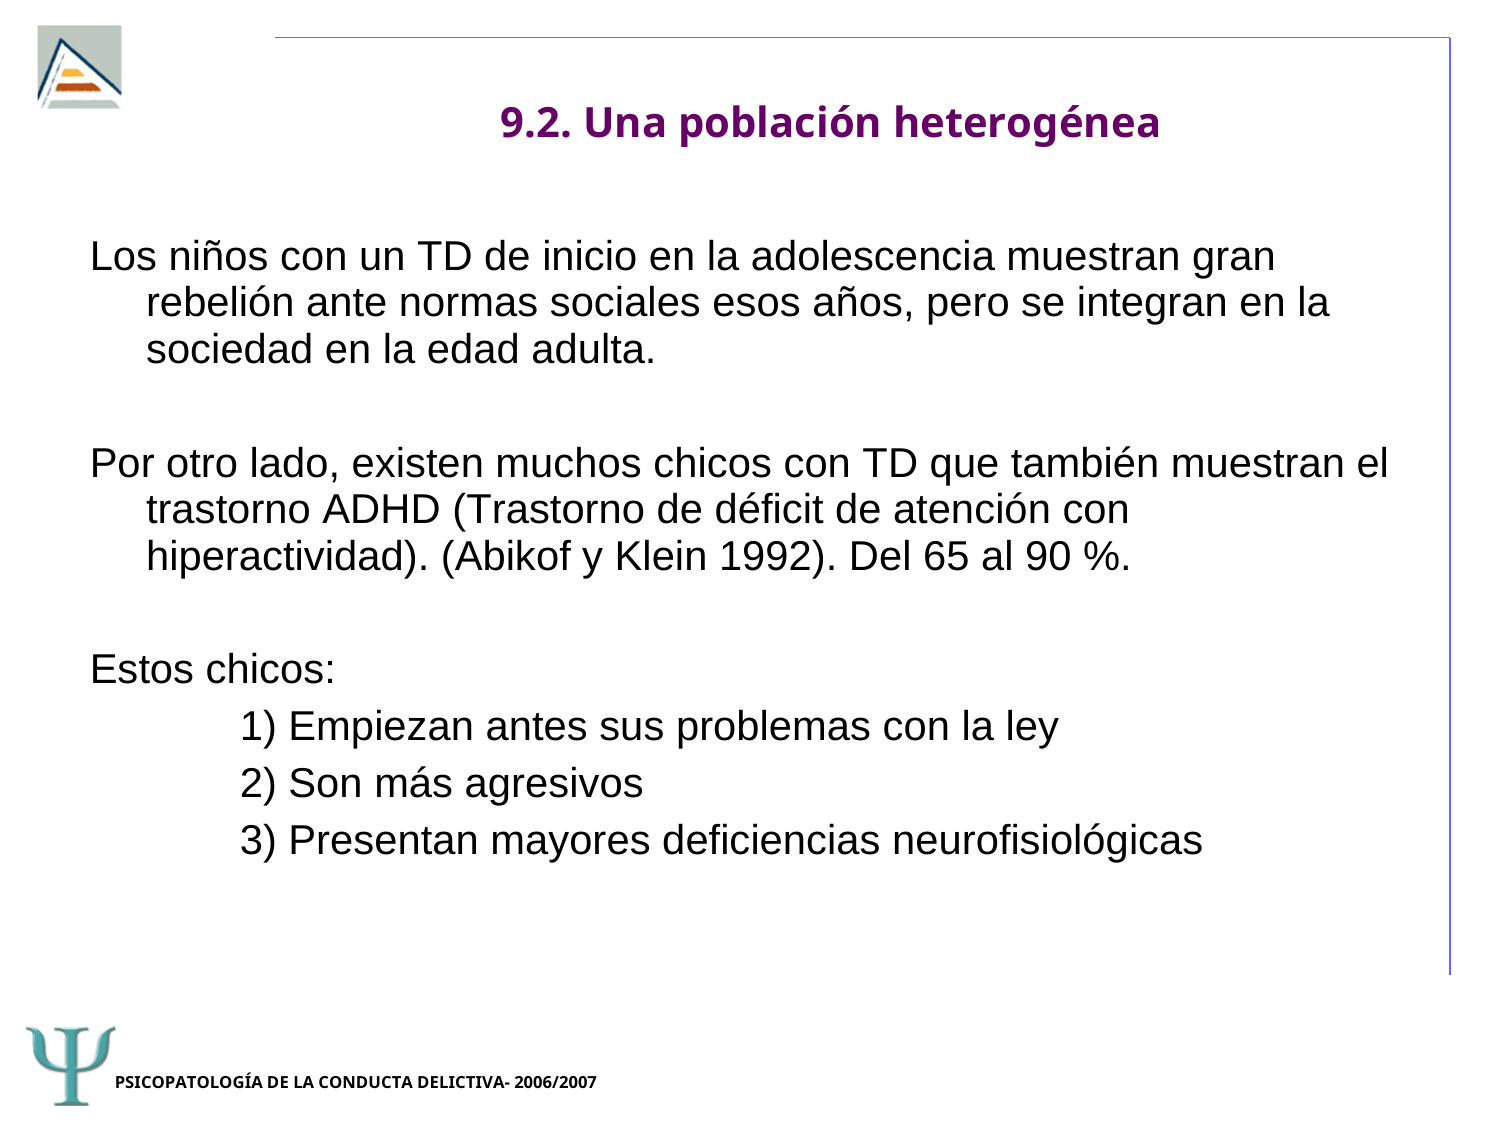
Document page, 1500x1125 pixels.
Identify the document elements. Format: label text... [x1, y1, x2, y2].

picture [37, 24, 122, 109]
list Los niños con un TD de inicio en la adolescencia muestran gran rebelión ante normas sociales esos años, pero se integran en la sociedad en la edad adulta. Por otro lado, existen muchos chicos con TD que también muestran el trastorno ADHD (Trastorno de déficit de atención con hiperactividad). (Abikof y Klein 1992). Del 65 al 90 %. Estos chicos: 1) Empiezan antes sus problemas con la ley 2) Son más agresivos 3) Presentan mayores deficiencias neurofisiológicas [75, 224, 1426, 1125]
title 9.2. Una población heterogénea [262, 74, 1401, 168]
picture [24, 1024, 75, 1106]
